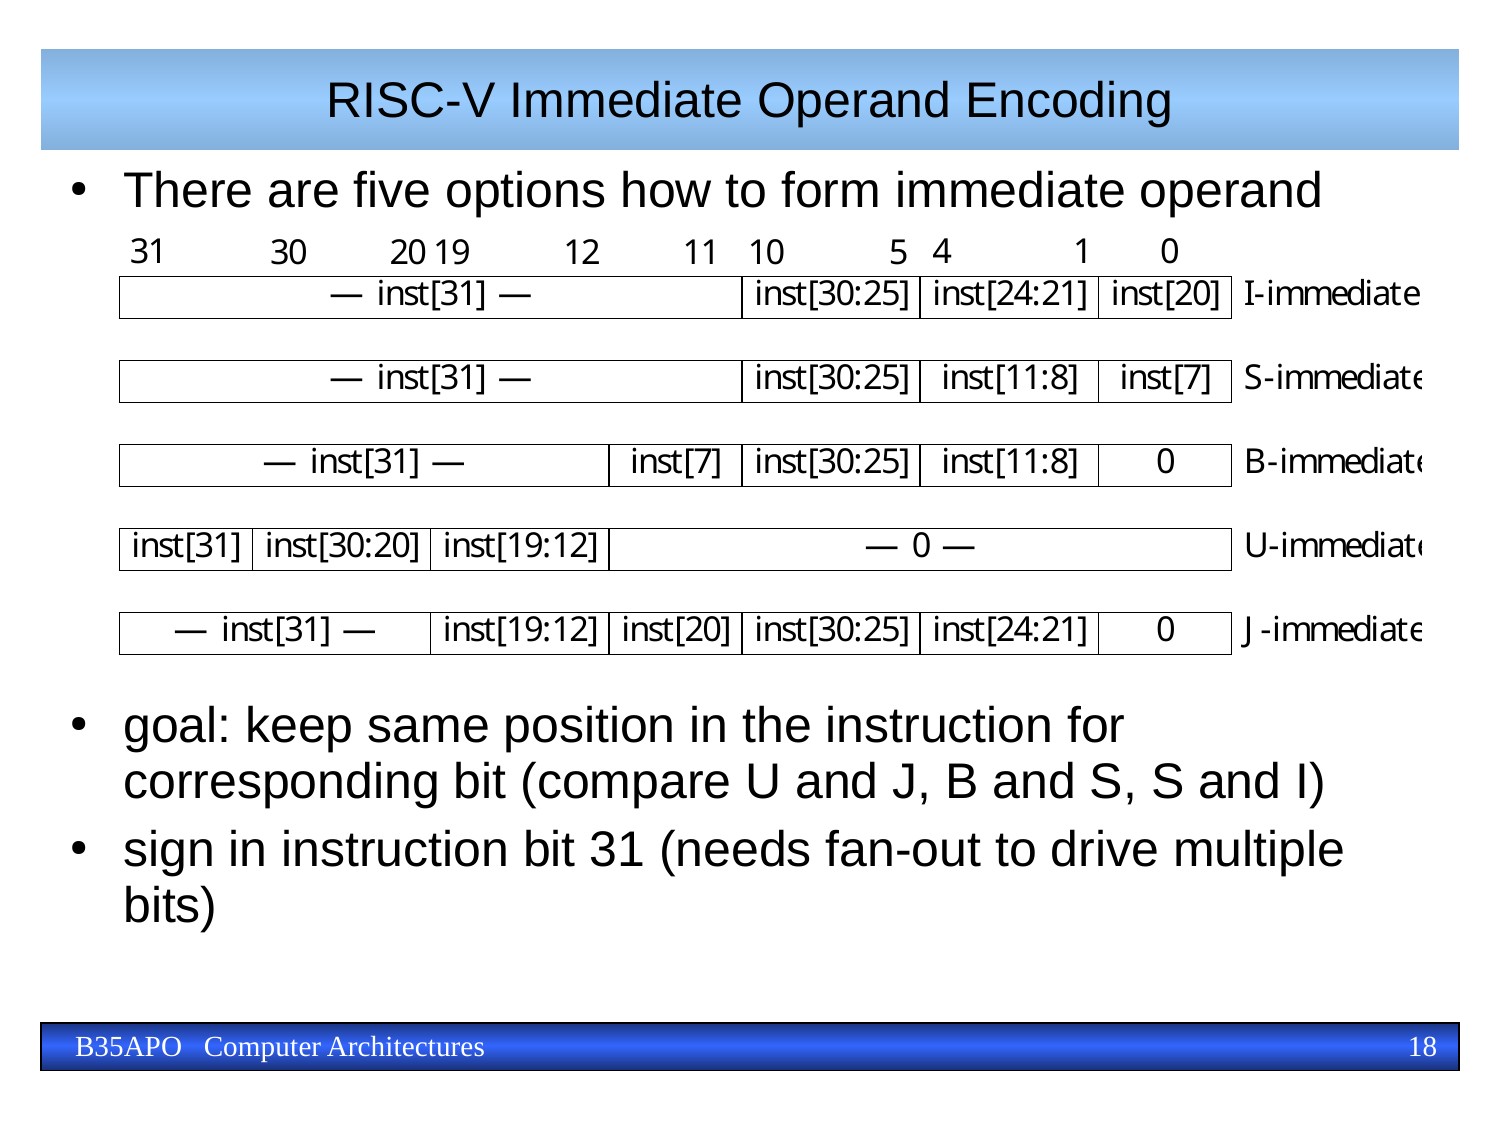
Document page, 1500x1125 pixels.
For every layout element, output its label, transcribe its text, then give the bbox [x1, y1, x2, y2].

list goal: keep same position in the instruction for corresponding bit (compare U and J, B and S, S and I) sign in instruction bit 31 (needs fan-out to drive multiple bits) [37, 689, 1458, 995]
title RISC-V Immediate Operand Encoding [41, 49, 1459, 150]
list There are five options how to form immediate operand [37, 154, 1447, 460]
chart [65, 460, 1422, 689]
